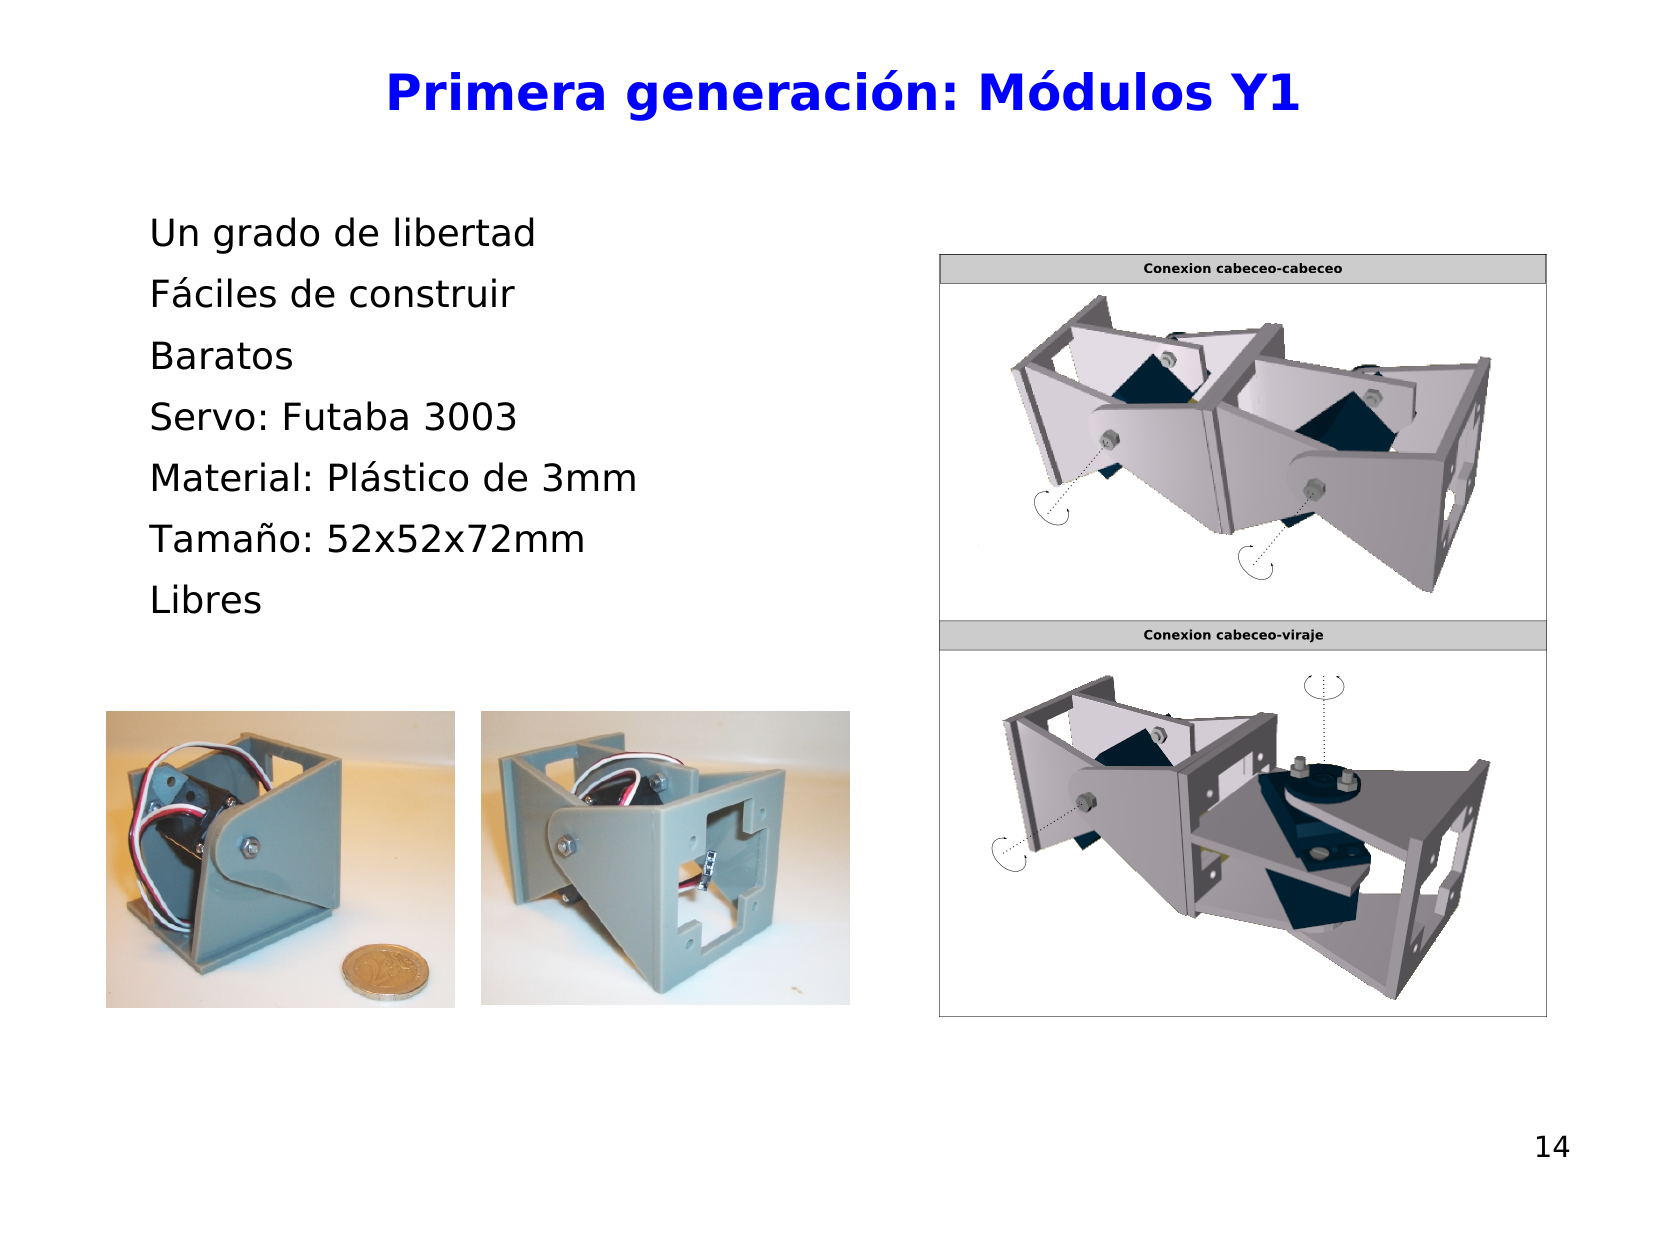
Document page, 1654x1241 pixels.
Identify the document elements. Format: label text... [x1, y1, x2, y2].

picture [939, 254, 1547, 1017]
text_box Un grado de libertad Fáciles de construir Baratos Servo: Futaba 3003 Material: Plástico de 3mm Tamaño: 52x52x72mm Libres [122, 204, 667, 631]
text_box Primera generación: Módulos Y1 [370, 56, 1319, 131]
picture [106, 711, 455, 1008]
picture [481, 711, 850, 1005]
